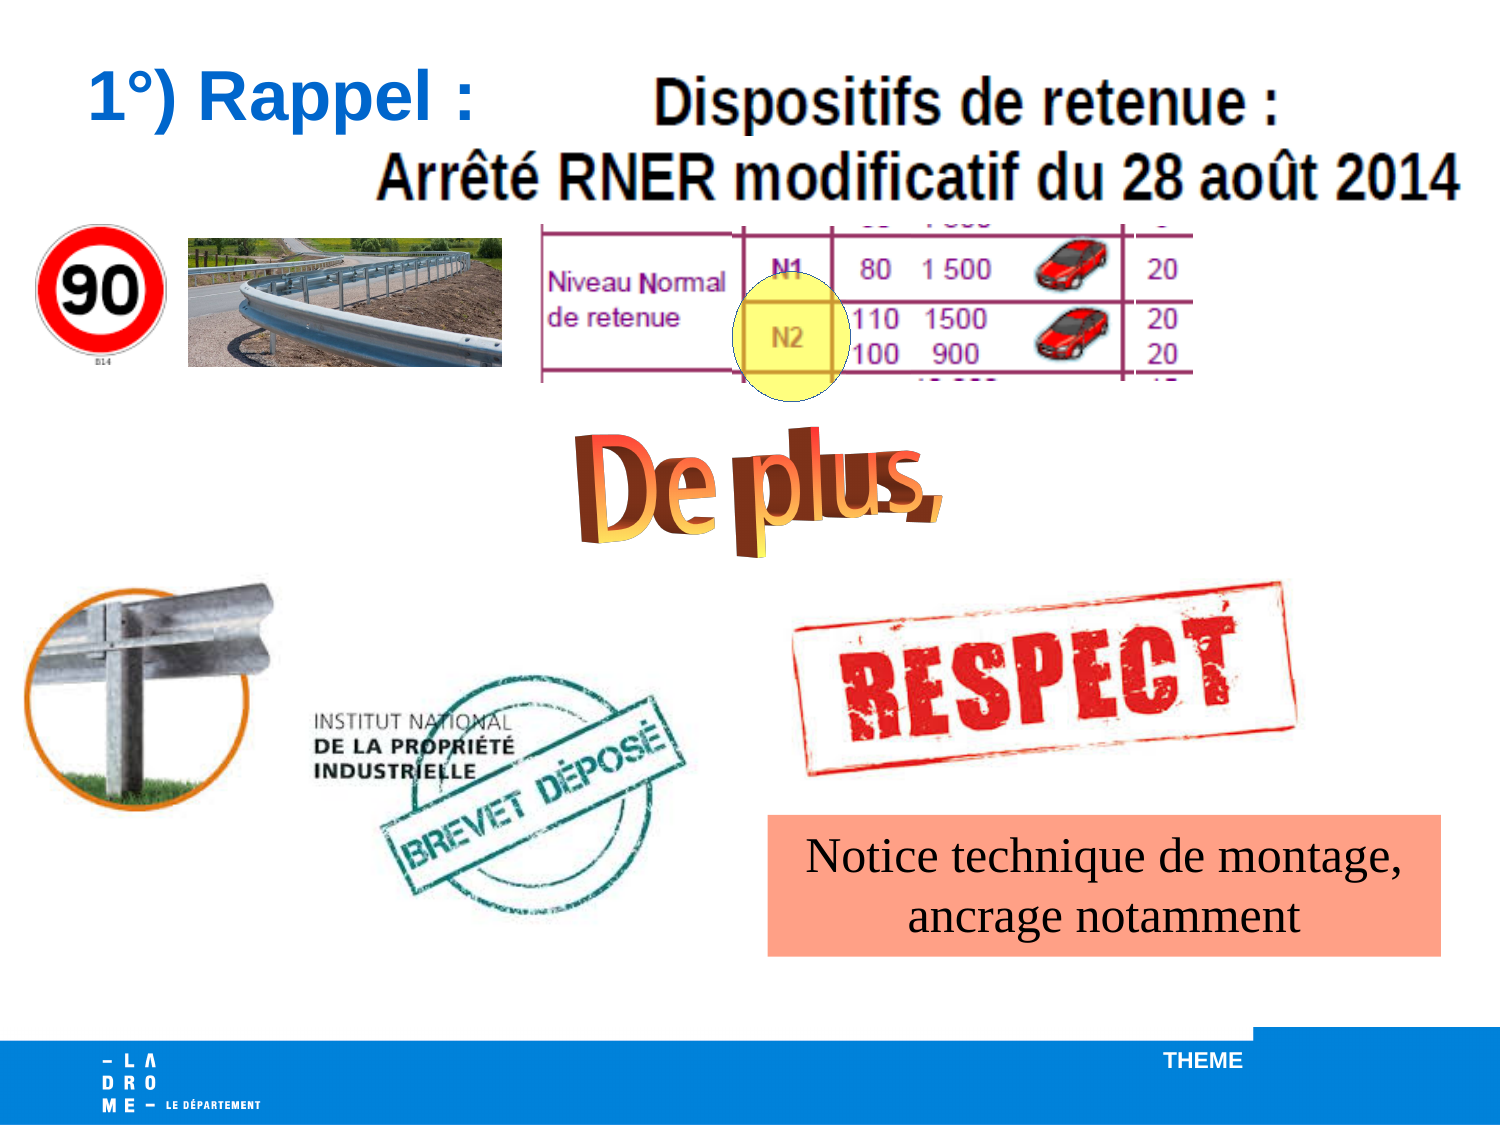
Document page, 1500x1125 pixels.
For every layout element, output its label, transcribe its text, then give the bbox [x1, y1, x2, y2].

picture [297, 649, 709, 949]
text_box [732, 271, 851, 402]
picture [367, 141, 1465, 213]
picture [649, 70, 1281, 136]
title 1°) Rappel : [87, 62, 497, 154]
picture [767, 566, 1337, 785]
picture [35, 224, 167, 365]
picture [23, 546, 296, 839]
text_box Notice technique de montage, ancrage notamment [767, 814, 1441, 957]
picture [1136, 226, 1193, 381]
picture [0, 1027, 1500, 1125]
picture [188, 238, 502, 367]
picture [531, 224, 1134, 383]
